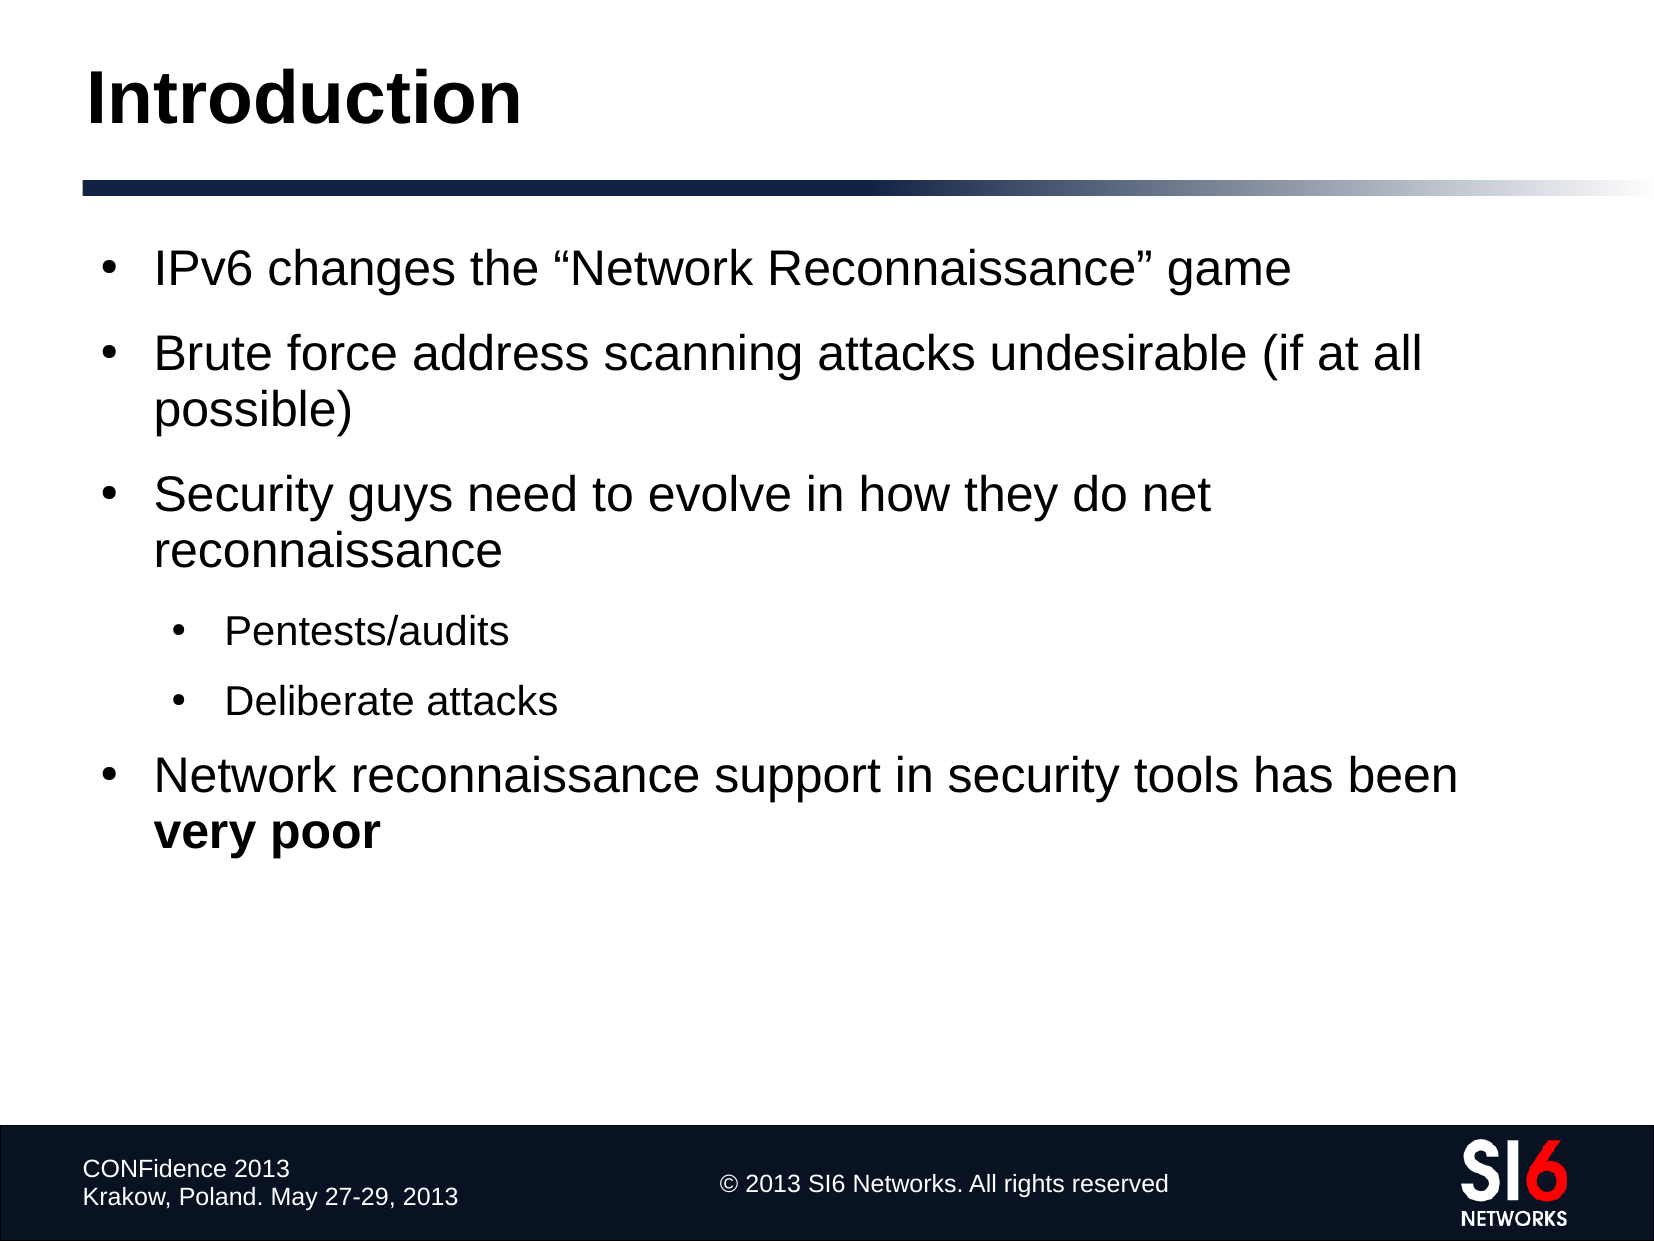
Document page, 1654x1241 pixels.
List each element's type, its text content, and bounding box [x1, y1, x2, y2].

picture [1461, 1139, 1567, 1226]
list IPv6 changes the “Network Reconnaissance” game Brute force address scanning attacks undesirable (if at all possible) Security guys need to evolve in how they do net reconnaissance Pentests/audits Deliberate attacks Network reconnaissance support in security tools has been very poor [82, 240, 1571, 1059]
title Introduction [86, 30, 1576, 166]
